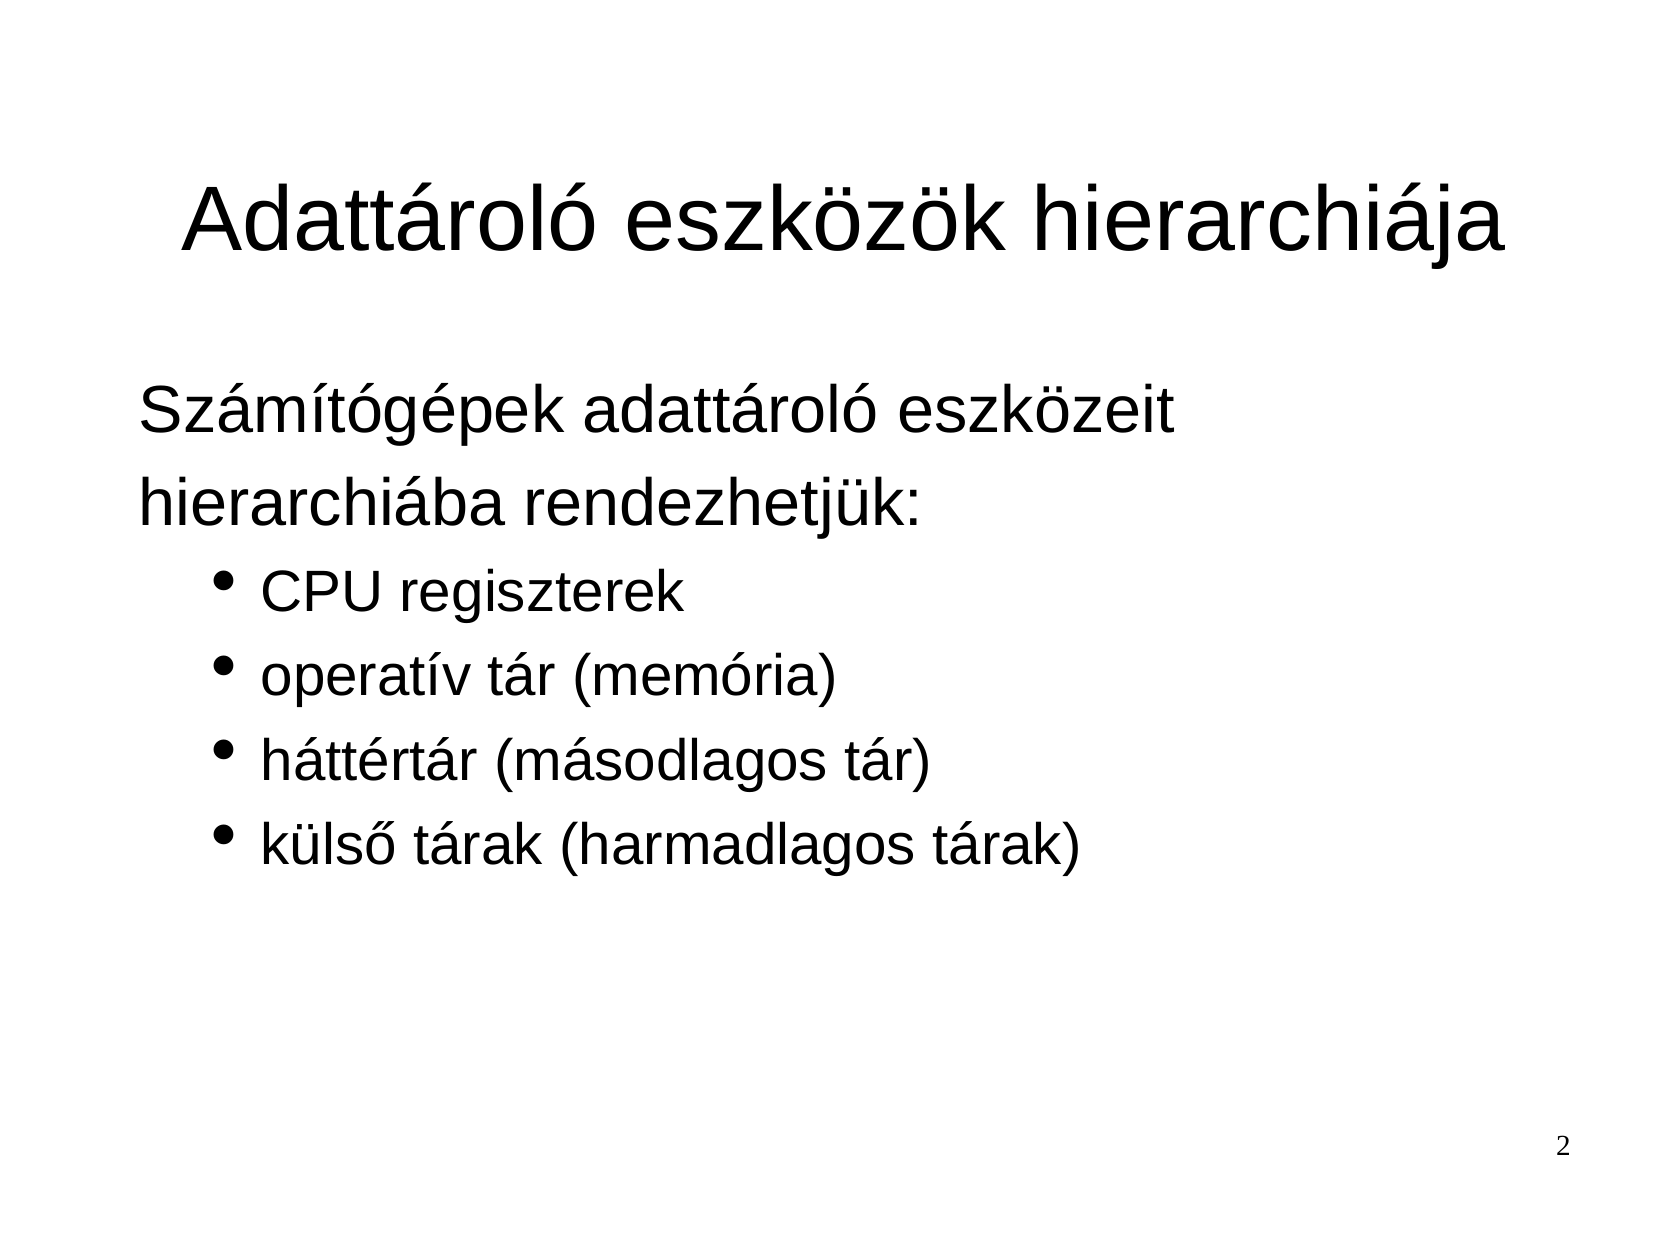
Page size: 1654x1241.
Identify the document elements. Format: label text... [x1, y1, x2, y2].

list Számítógépek adattároló eszközeit hierarchiába rendezhetjük: CPU regiszterek operatív tár (memória) háttértár (másodlagos tár) külső tárak (harmadlagos tárak) [124, 358, 1530, 1103]
title Adattároló eszközök hierarchiája [124, 110, 1530, 317]
